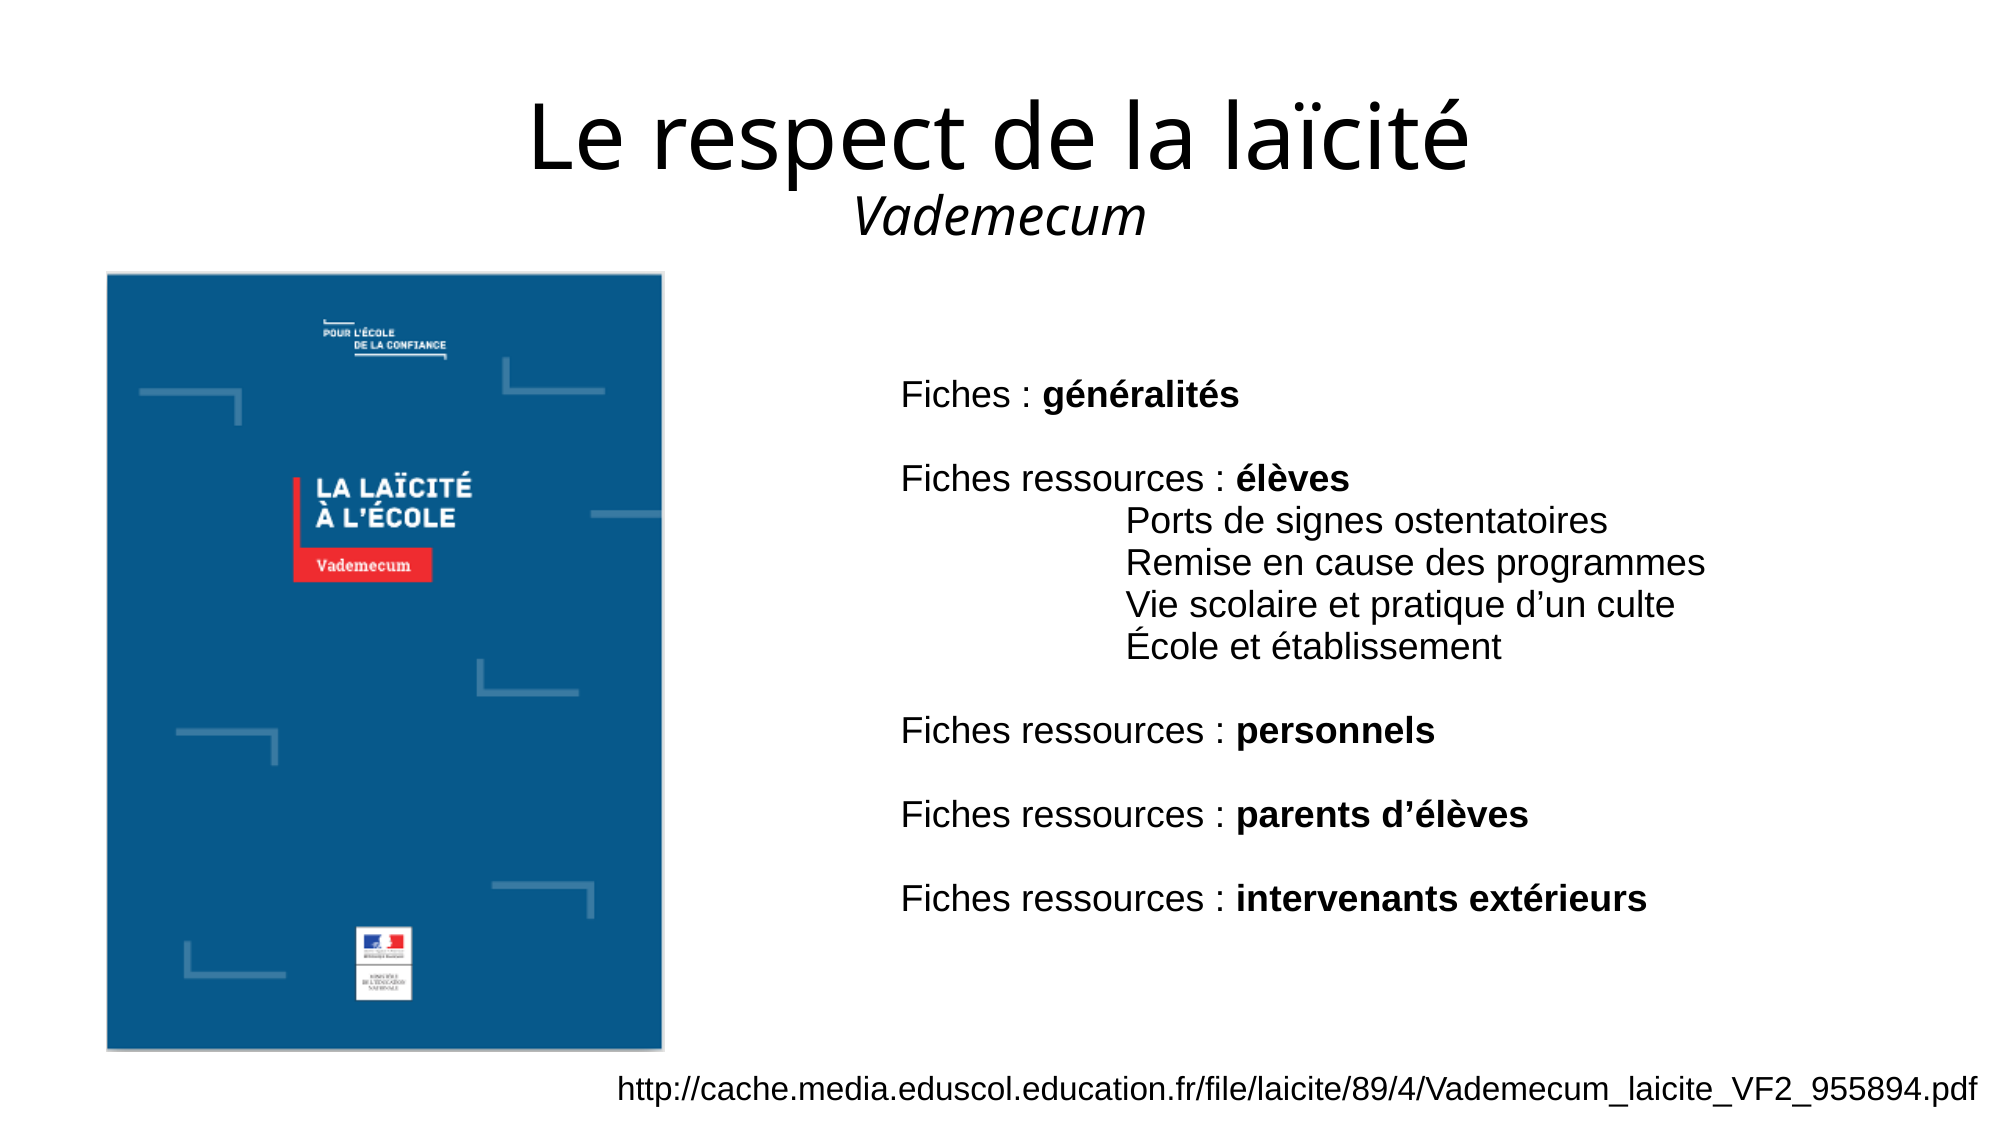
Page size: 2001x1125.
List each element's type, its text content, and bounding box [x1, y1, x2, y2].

title Le respect de la laïcité Vademecum [137, 59, 1863, 278]
picture [106, 271, 665, 1052]
text_box http://cache.media.eduscol.education.fr/file/laicite/89/4/Vademecum_laicite_VF2_955894.pdf [602, 1062, 1997, 1120]
text_box Fiches : généralités Fiches ressources : élèves Ports de signes ostentatoires Remise en cause des programmes Vie scolaire et pratique d’un culte École et établissement Fiches ressources : personnels Fiches ressources : parents d’élèves Fiches ressources : intervenants extérieurs [885, 366, 1926, 927]
